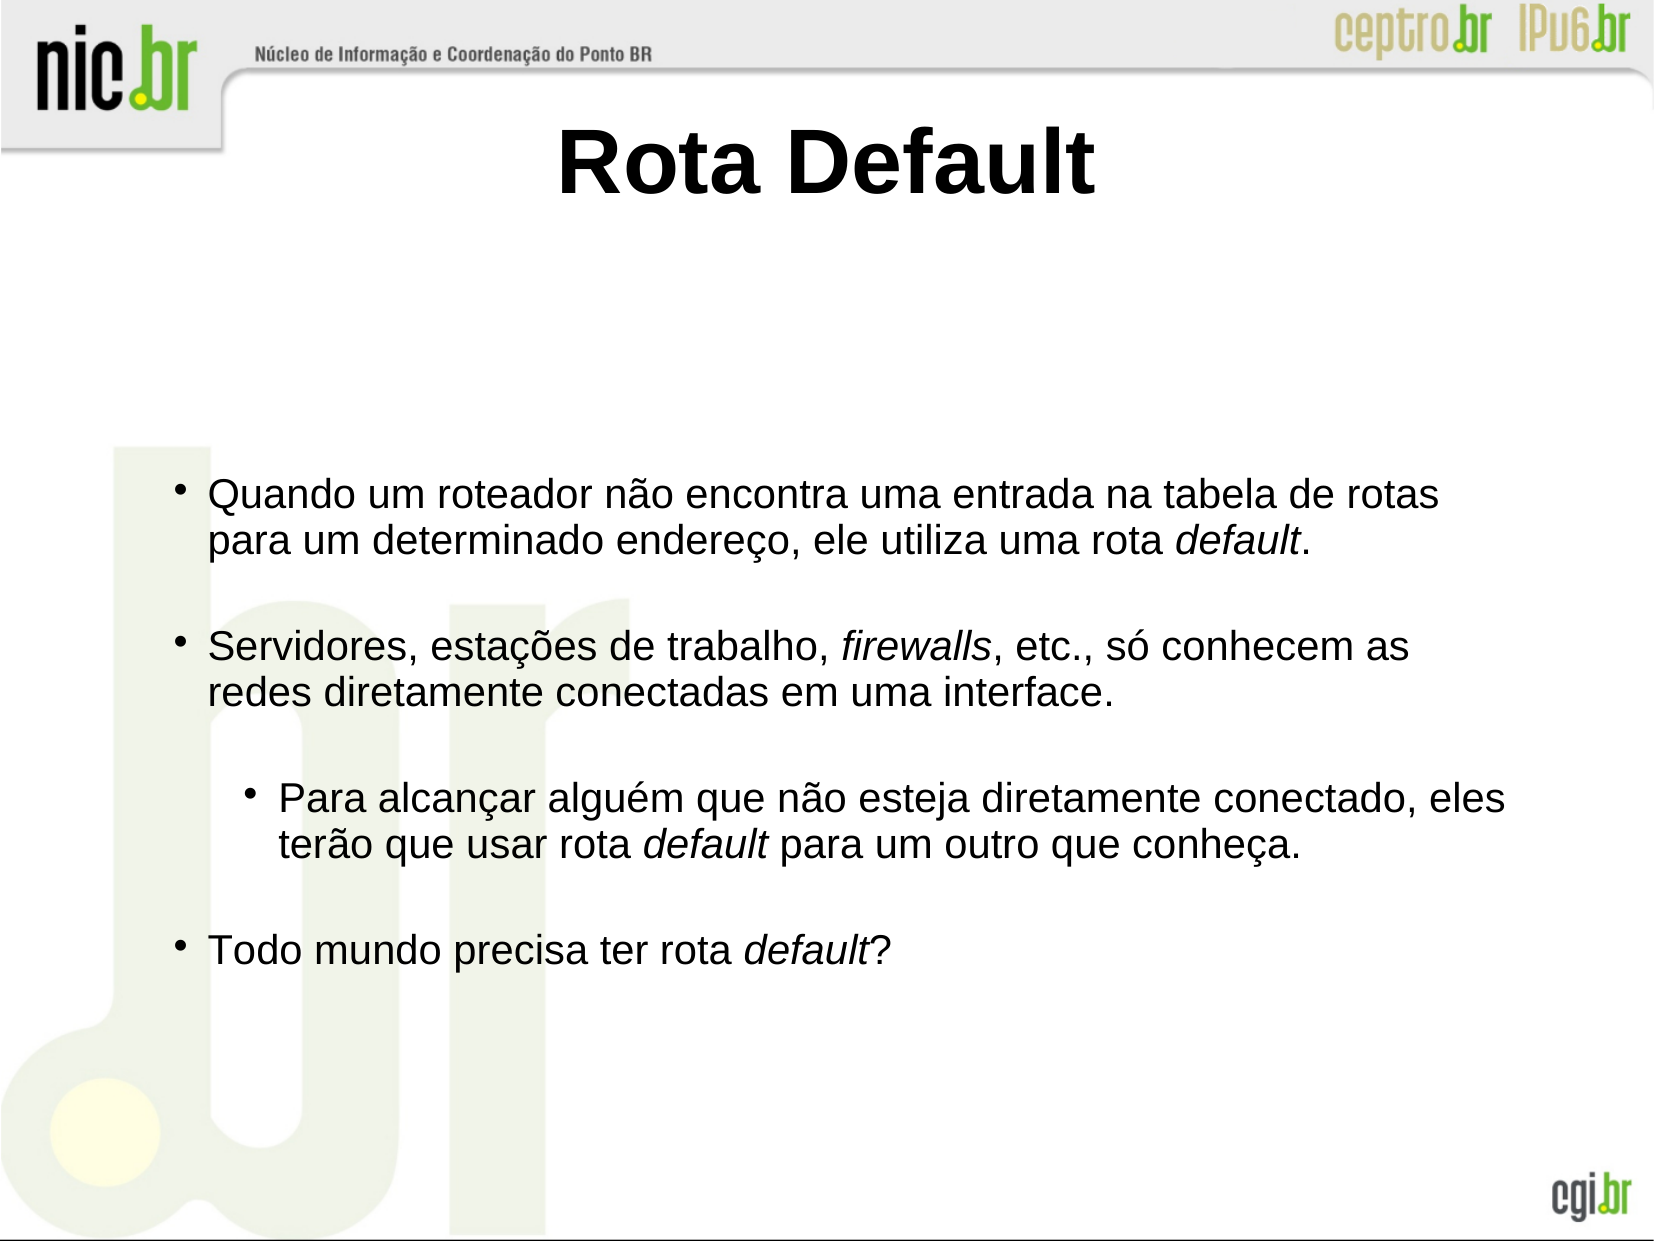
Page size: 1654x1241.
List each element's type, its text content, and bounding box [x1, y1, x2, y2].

text_box Rota Default [88, 88, 1565, 215]
picture [0, 0, 1654, 1241]
text_box Quando um roteador não encontra uma entrada na tabela de rotas para um determinado endereço, ele utiliza uma rota default. Servidores, estações de trabalho, firewalls, etc., só conhecem as redes diretamente conectadas em uma interface. Para alcançar alguém que não esteja diretamente conectado, eles terão que usar rota default para um outro que conheça. Todo mundo precisa ter rota default? [124, 460, 1529, 584]
